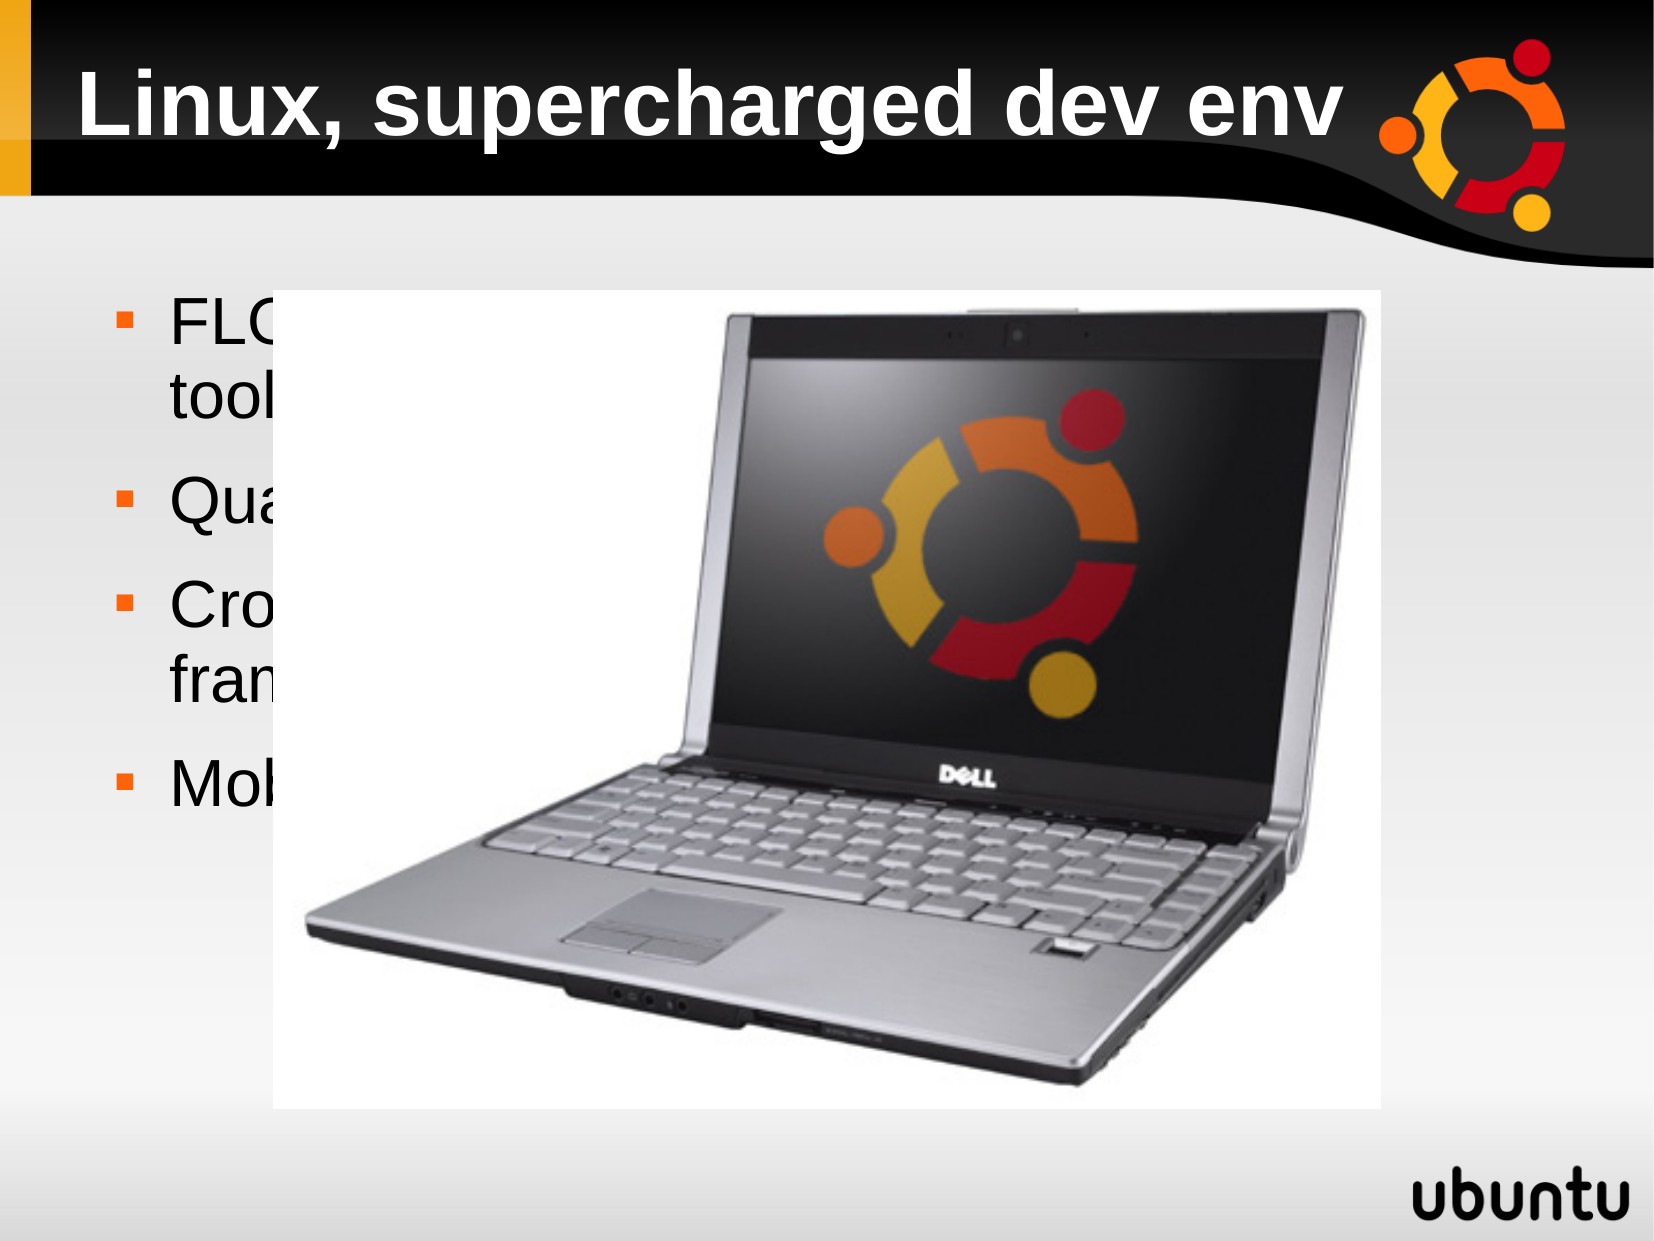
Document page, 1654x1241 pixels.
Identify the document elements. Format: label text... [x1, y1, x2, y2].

title Linux, supercharged dev env [76, 7, 1565, 200]
list FLOSS, gratis dev tools Quality IDE's Crossplatfrom frameworks Mobile device dev [98, 283, 826, 1088]
picture [0, 0, 1654, 1241]
